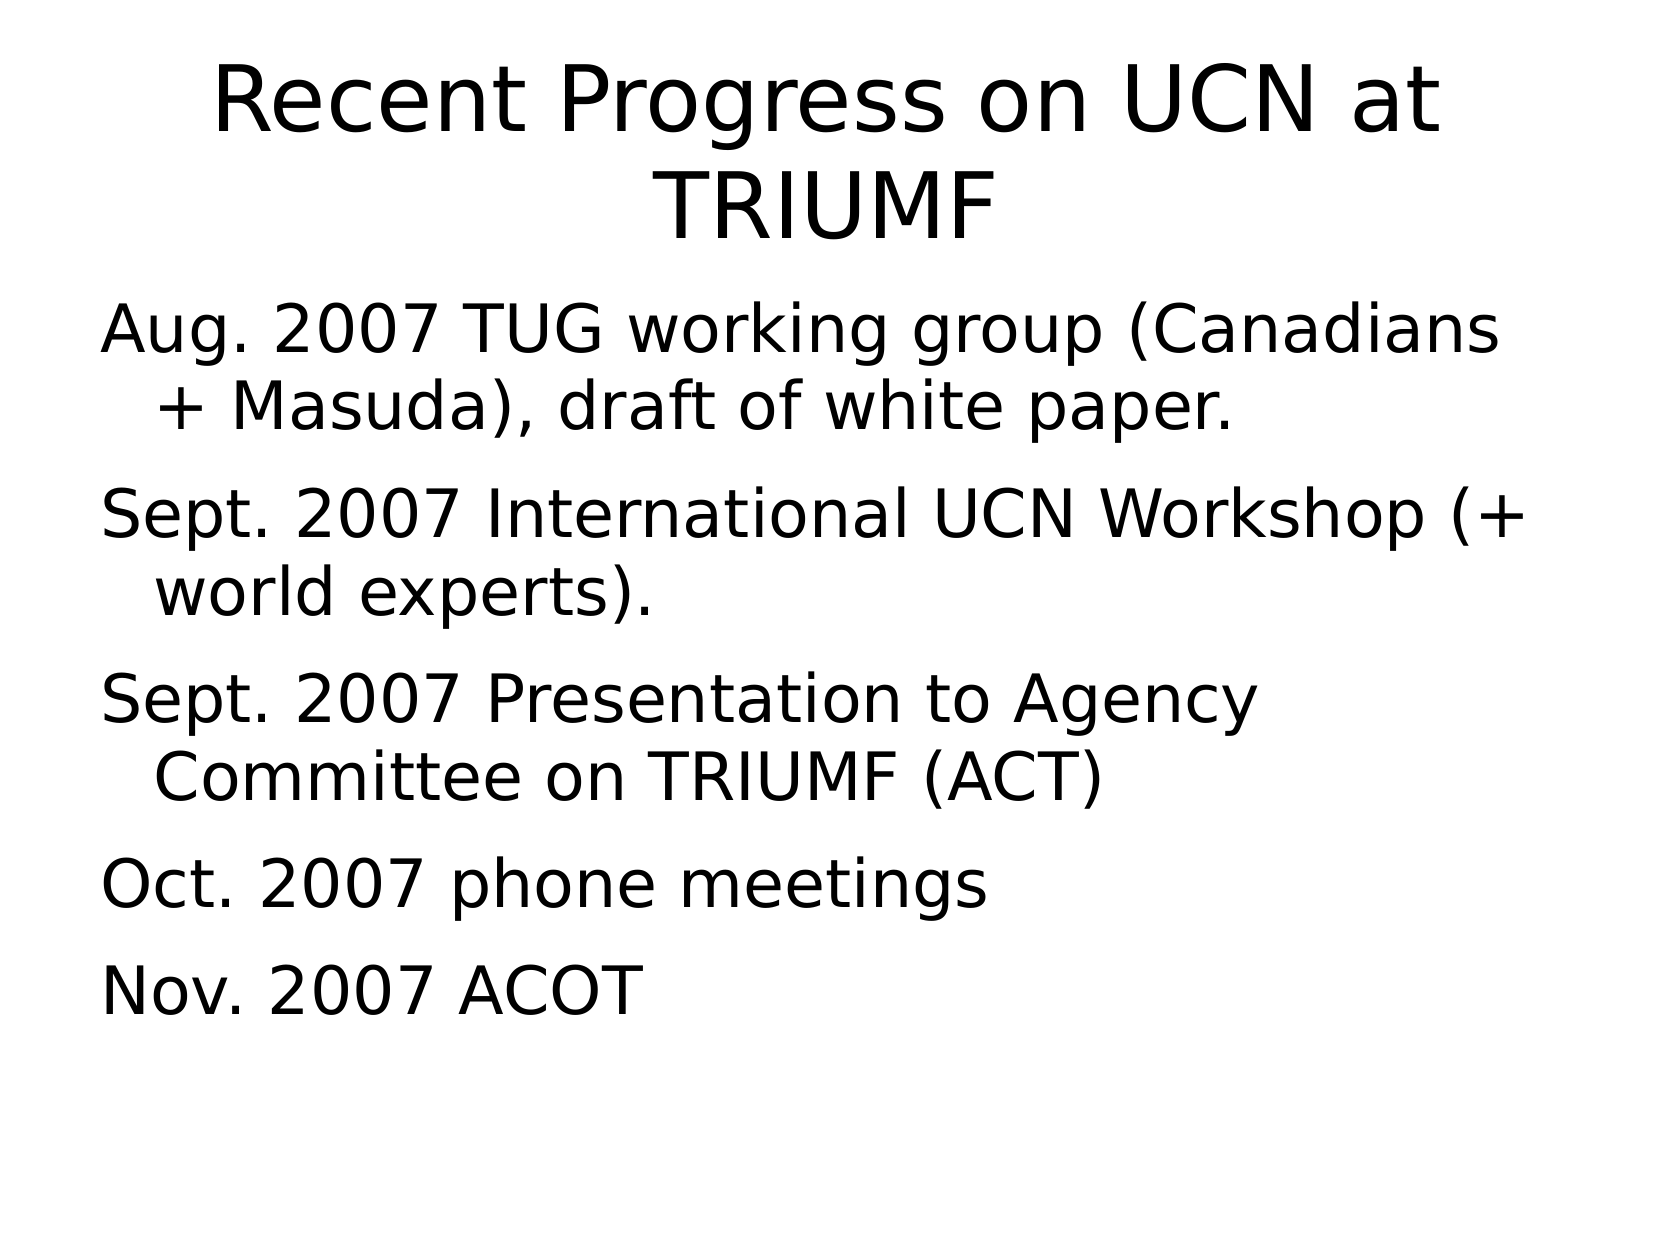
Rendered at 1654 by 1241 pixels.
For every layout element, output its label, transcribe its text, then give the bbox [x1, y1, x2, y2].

list Aug. 2007 TUG working group (Canadians + Masuda), draft of white paper. Sept. 2007 International UCN Workshop (+ world experts). Sept. 2007 Presentation to Agency Committee on TRIUMF (ACT) Oct. 2007 phone meetings Nov. 2007 ACOT [82, 290, 1571, 1094]
title Recent Progress on UCN at TRIUMF [82, 45, 1571, 261]
